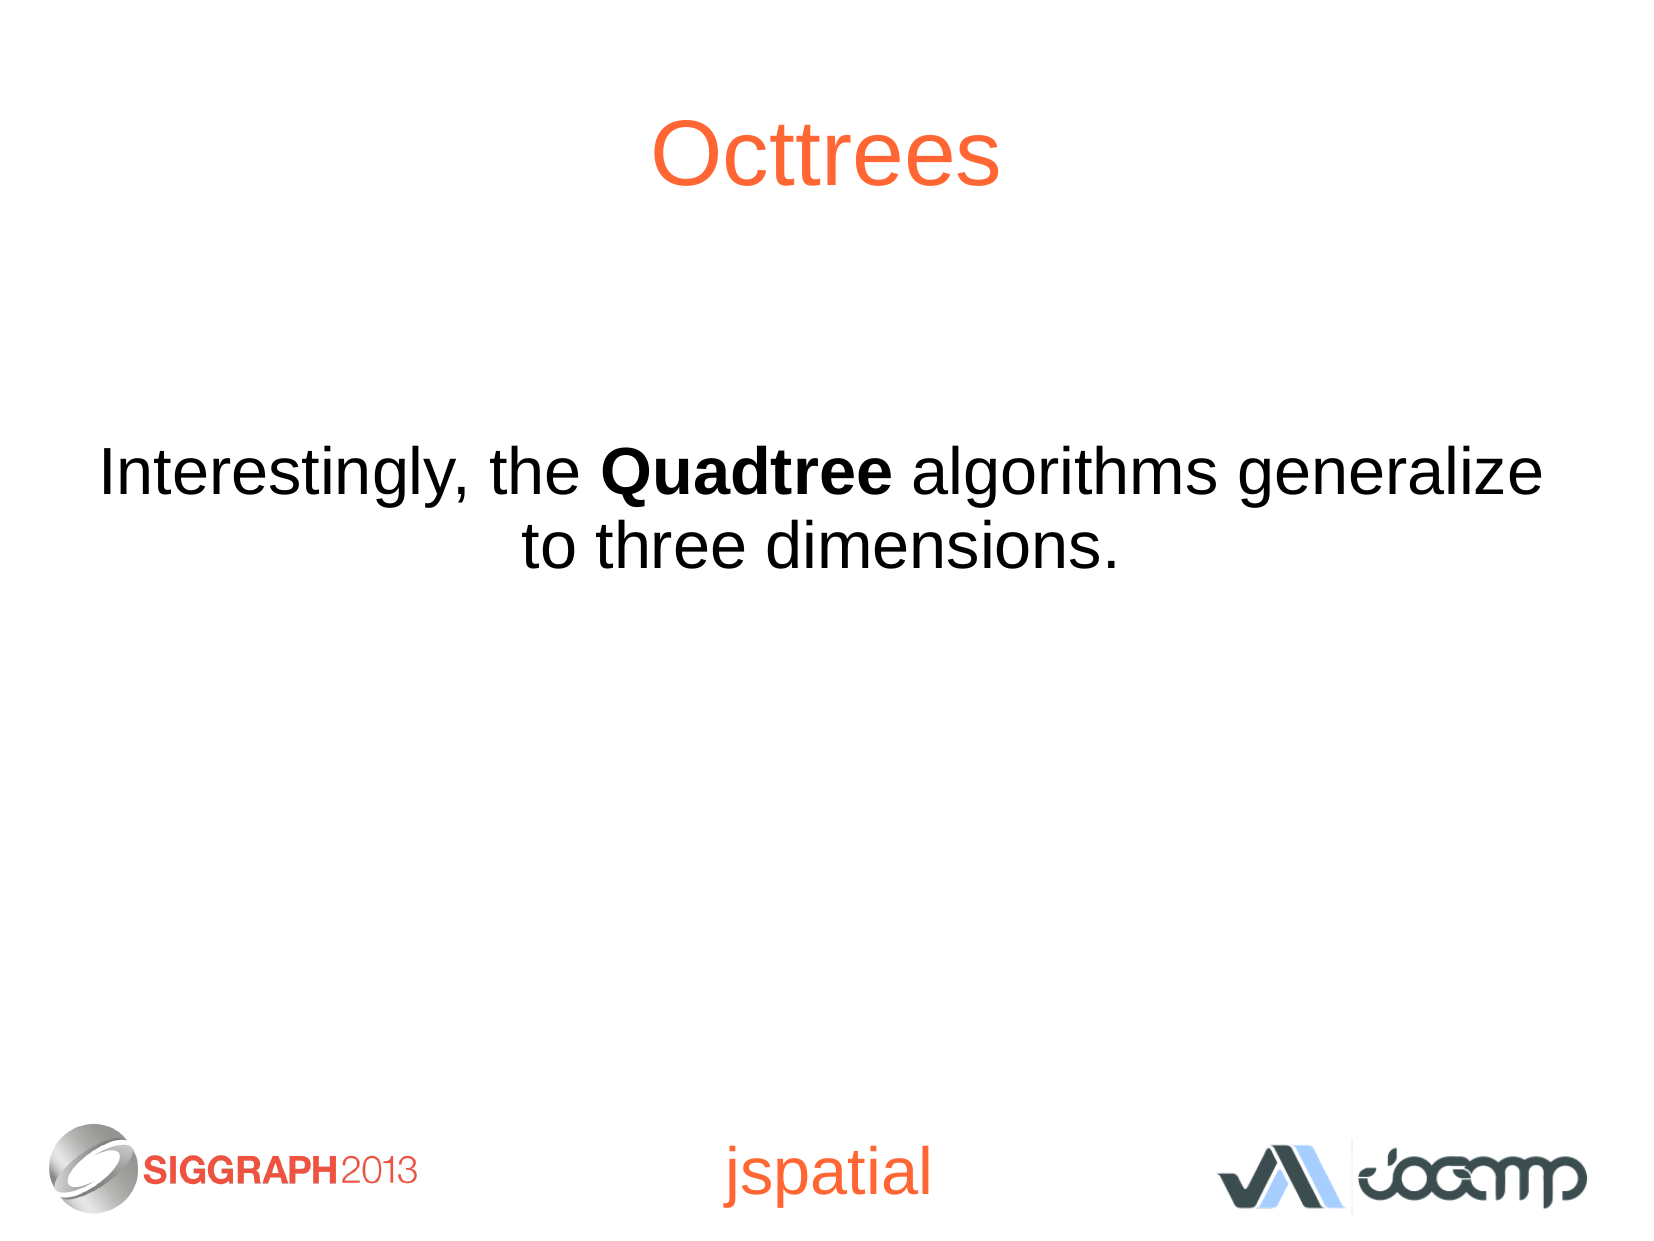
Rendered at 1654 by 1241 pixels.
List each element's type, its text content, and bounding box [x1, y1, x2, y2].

title jspatial [642, 1125, 1016, 1217]
subtitle Interestingly, the Quadtree algorithms generalize to three dimensions. [68, 49, 1576, 1010]
picture [1215, 1139, 1587, 1215]
picture [45, 1122, 421, 1215]
